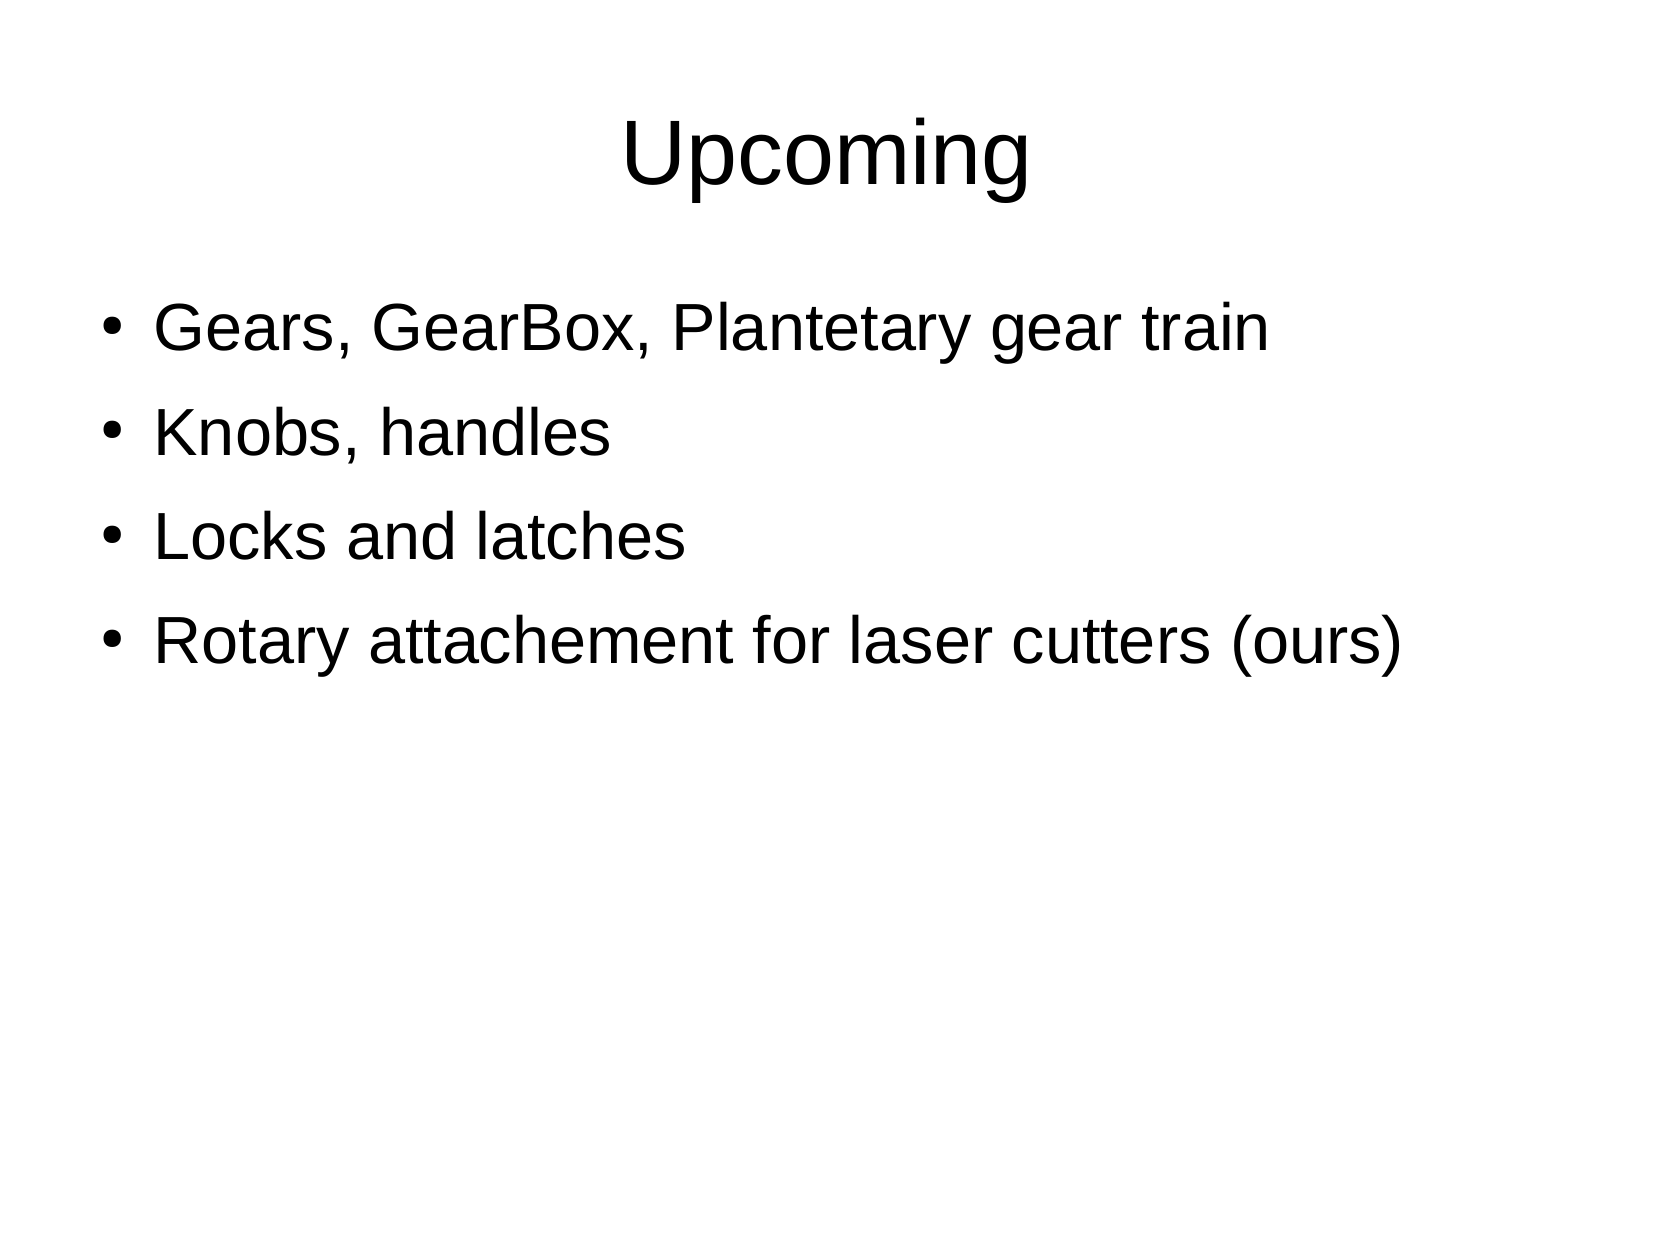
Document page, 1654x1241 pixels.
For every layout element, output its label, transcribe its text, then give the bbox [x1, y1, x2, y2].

list Gears, GearBox, Plantetary gear train Knobs, handles Locks and latches Rotary attachement for laser cutters (ours) [82, 290, 1571, 1010]
title Upcoming [82, 49, 1571, 257]
